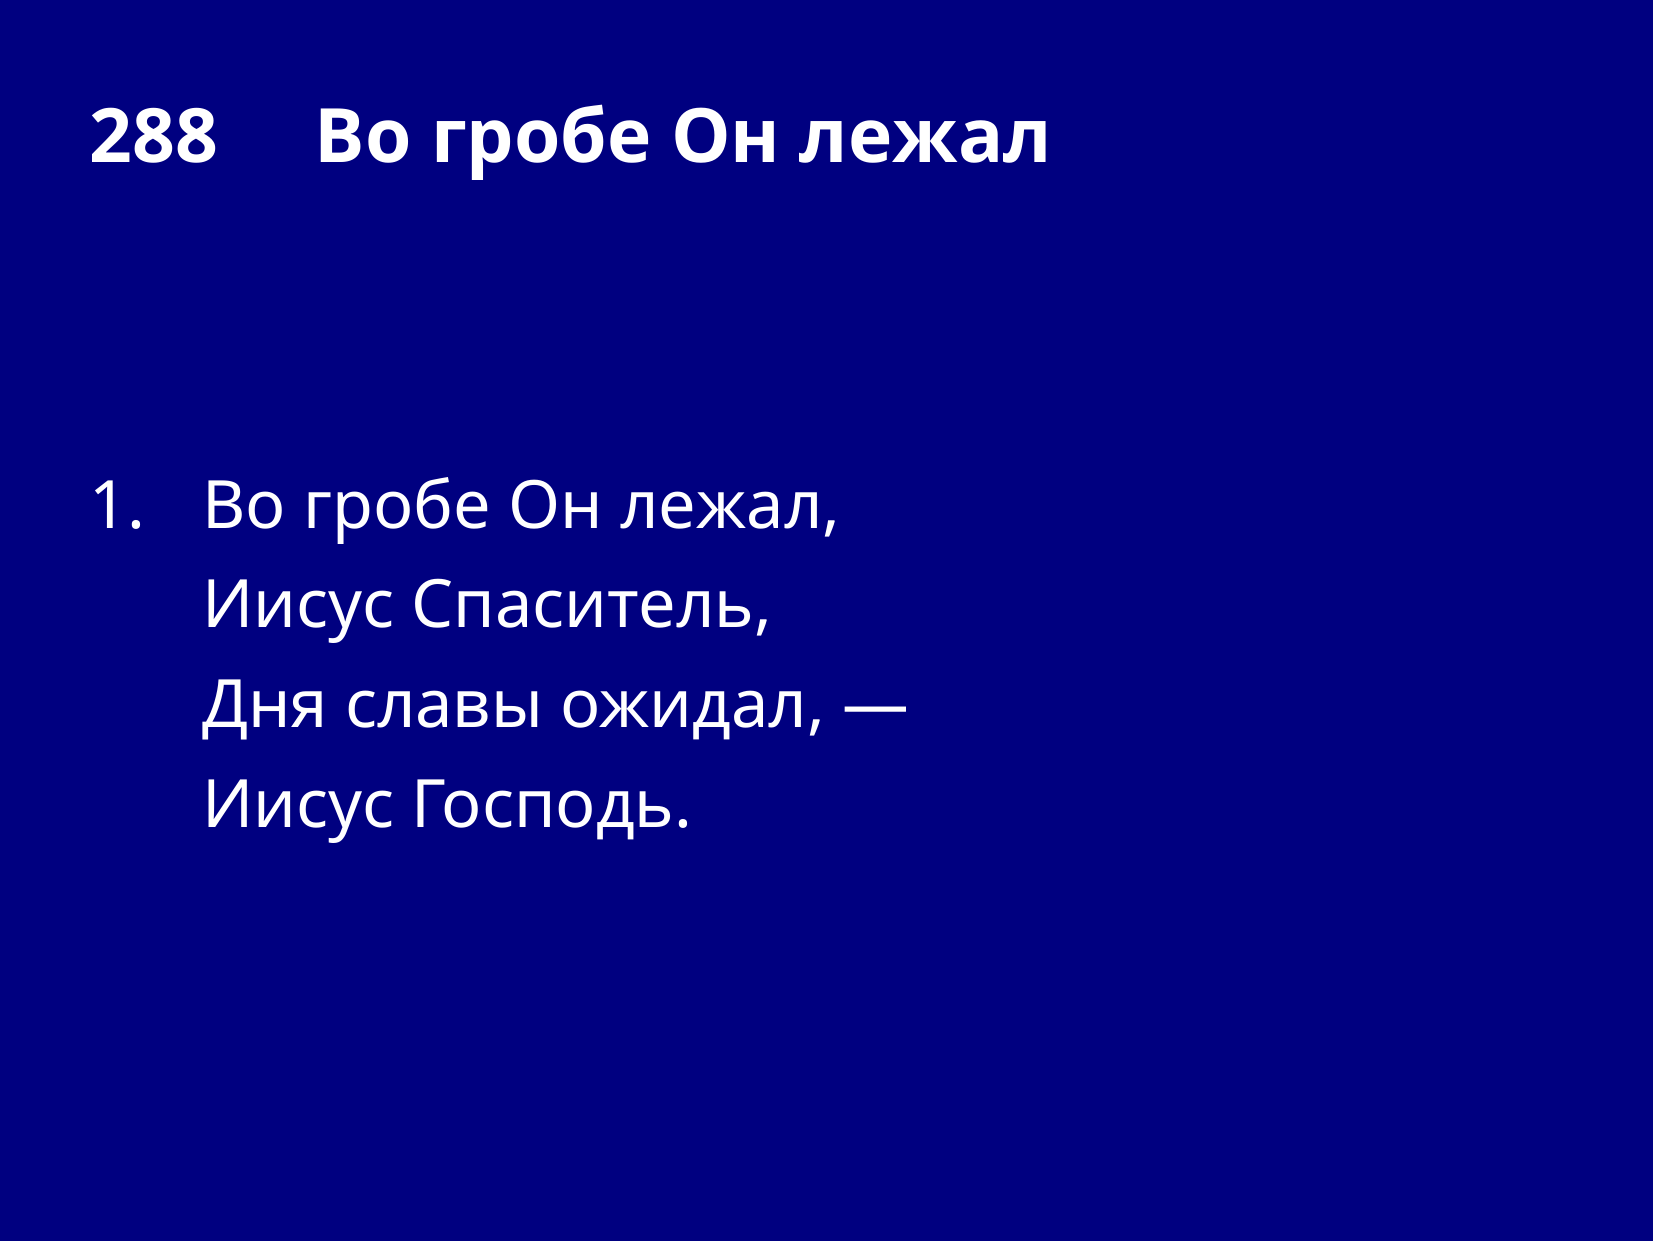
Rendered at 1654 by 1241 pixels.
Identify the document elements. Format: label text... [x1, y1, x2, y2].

text_box 288 Во гробе Он лежал [75, 75, 1576, 188]
text_box 1. Во гробе Он лежал, Иисус Спаситель, Дня славы ожидал, — Иисус Господь. [75, 188, 1576, 1163]
